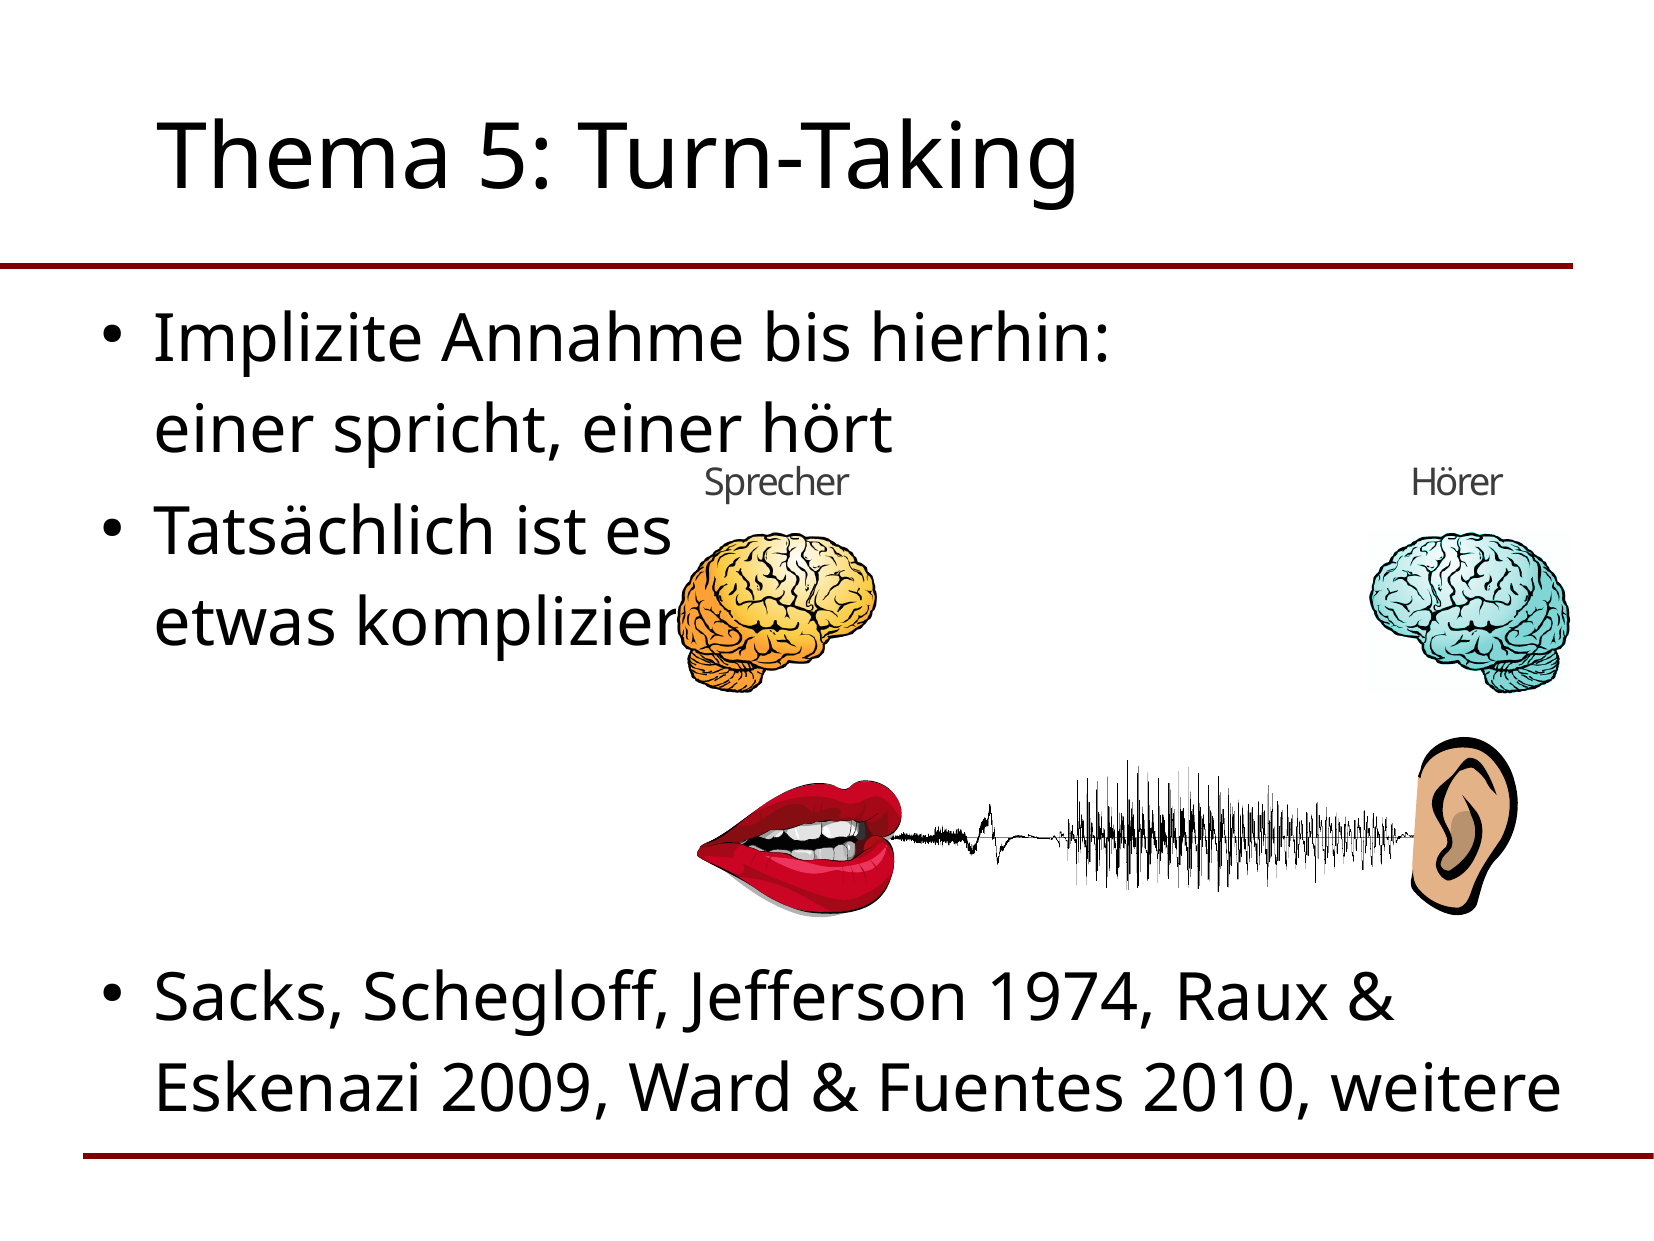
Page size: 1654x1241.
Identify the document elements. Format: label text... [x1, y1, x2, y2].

title Thema 5: Turn-Taking [82, 49, 1571, 257]
list Implizite Annahme bis hierhin: einer spricht, einer hört Tatsächlich ist es etwas komplizierter Sacks, Schegloff, Jefferson 1974, Raux & Eskenazi 2009, Ward & Fuentes 2010, weitere [82, 290, 1571, 1130]
picture [676, 455, 1571, 918]
